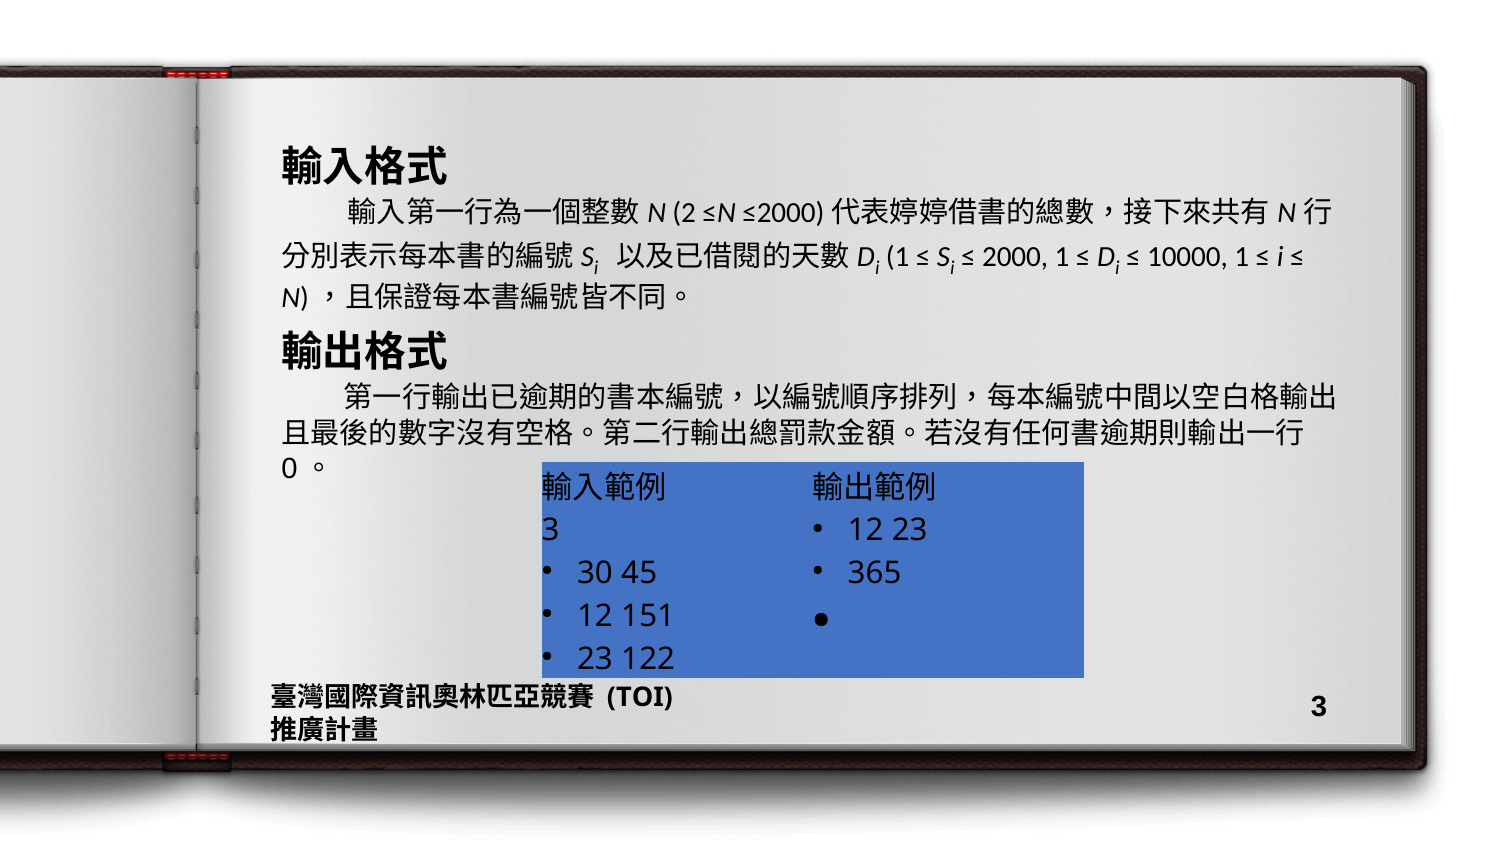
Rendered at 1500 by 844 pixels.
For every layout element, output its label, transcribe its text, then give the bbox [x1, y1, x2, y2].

text_box 輸入格式 輸入第一行為一個整數N (2 ≤N ≤2000)代表婷婷借書的總數，接下來共有N行分別表示每本書的編號Si 以及已借閱的天數Di (1 ≤ Si ≤ 2000, 1 ≤ Di ≤ 10000, 1 ≤ i ≤ N)，且保證每本書編號皆不同。 [266, 132, 1356, 317]
text_box 輸出格式 第一行輸出已逾期的書本編號，以編號順序排列，每本編號中間以空白格輸出且最後的數字沒有空格。第二行輸出總罰款金額。若沒有任何書逾期則輸出一行0。 [266, 317, 1368, 422]
table_header 輸出範例 12 23 365 [812, 462, 1084, 678]
text_box [1295, 672, 1386, 737]
table_header 輸入範例 3 30 45 12 151 23 122 [542, 462, 812, 678]
